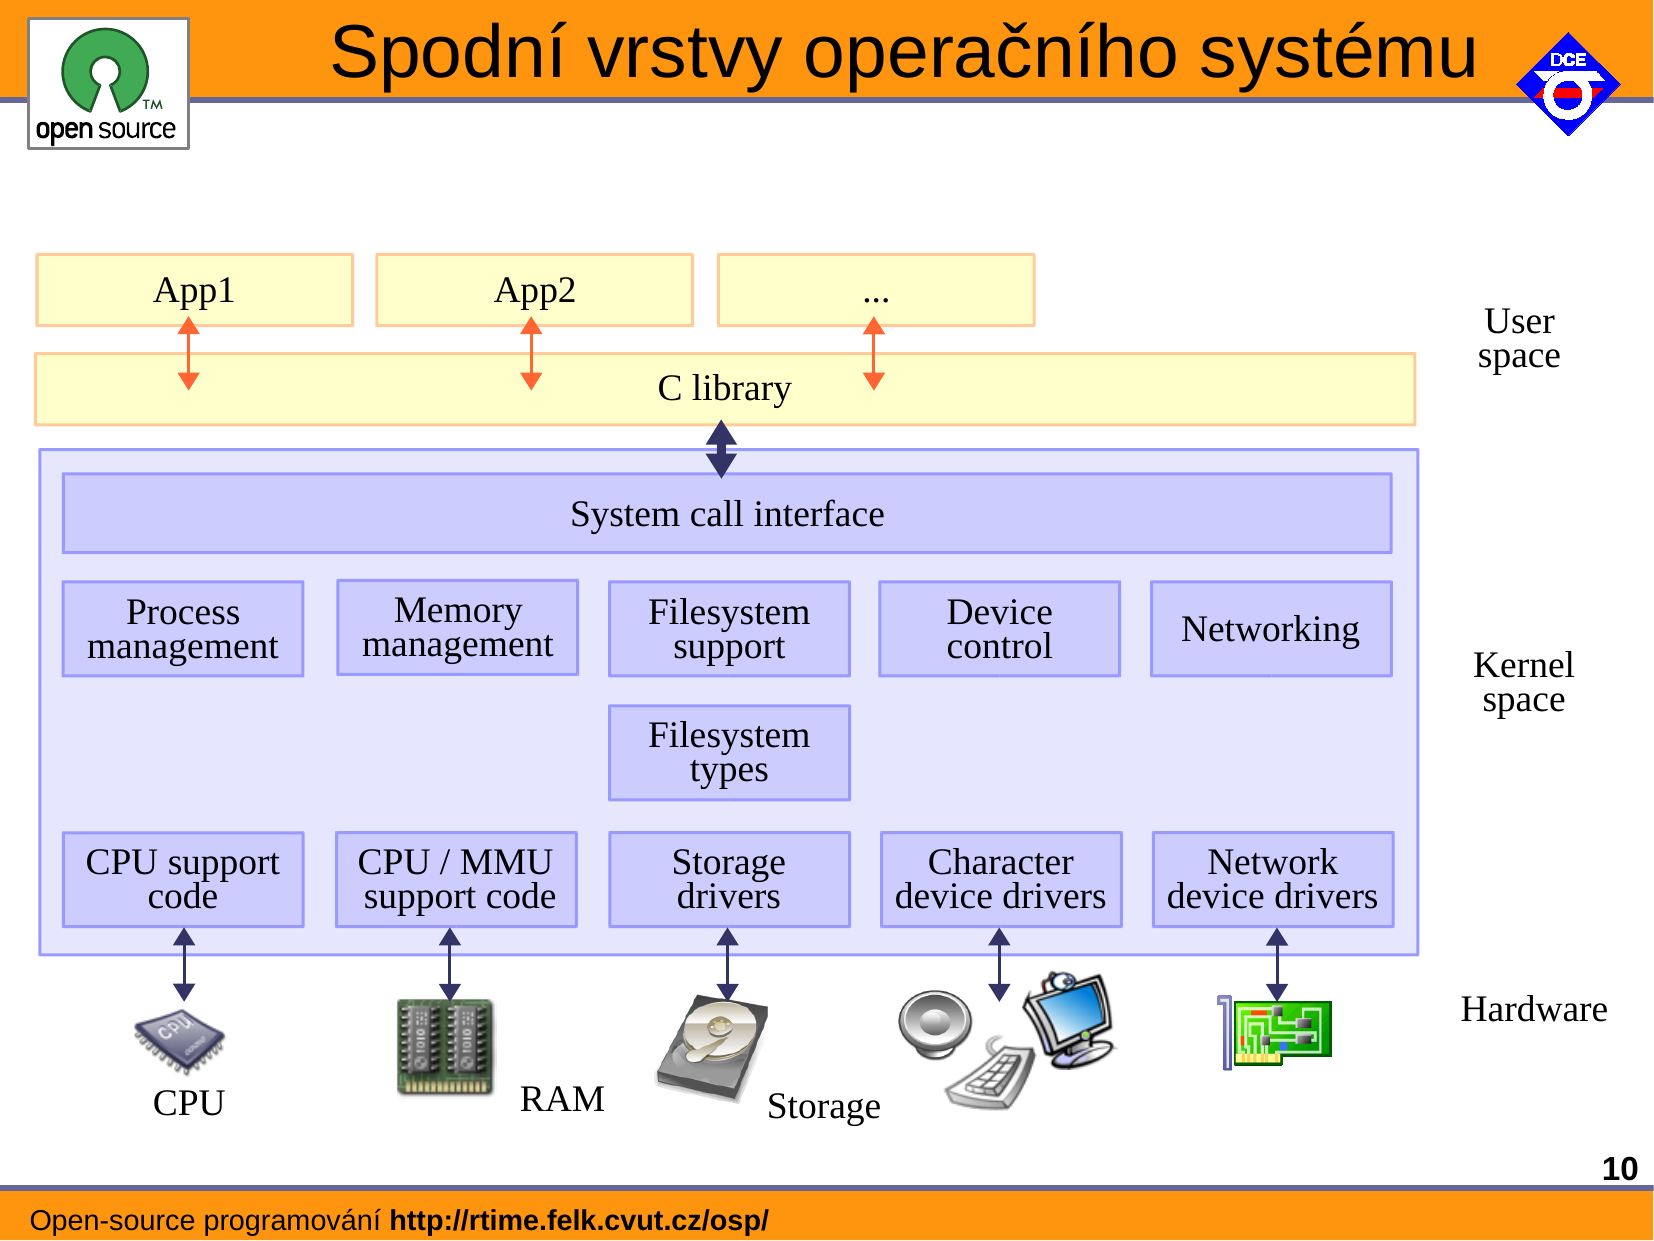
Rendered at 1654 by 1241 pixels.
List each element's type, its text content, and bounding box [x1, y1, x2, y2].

title Spodní vrstvy operačního systému [178, 4, 1631, 98]
chart [24, 249, 1654, 1176]
